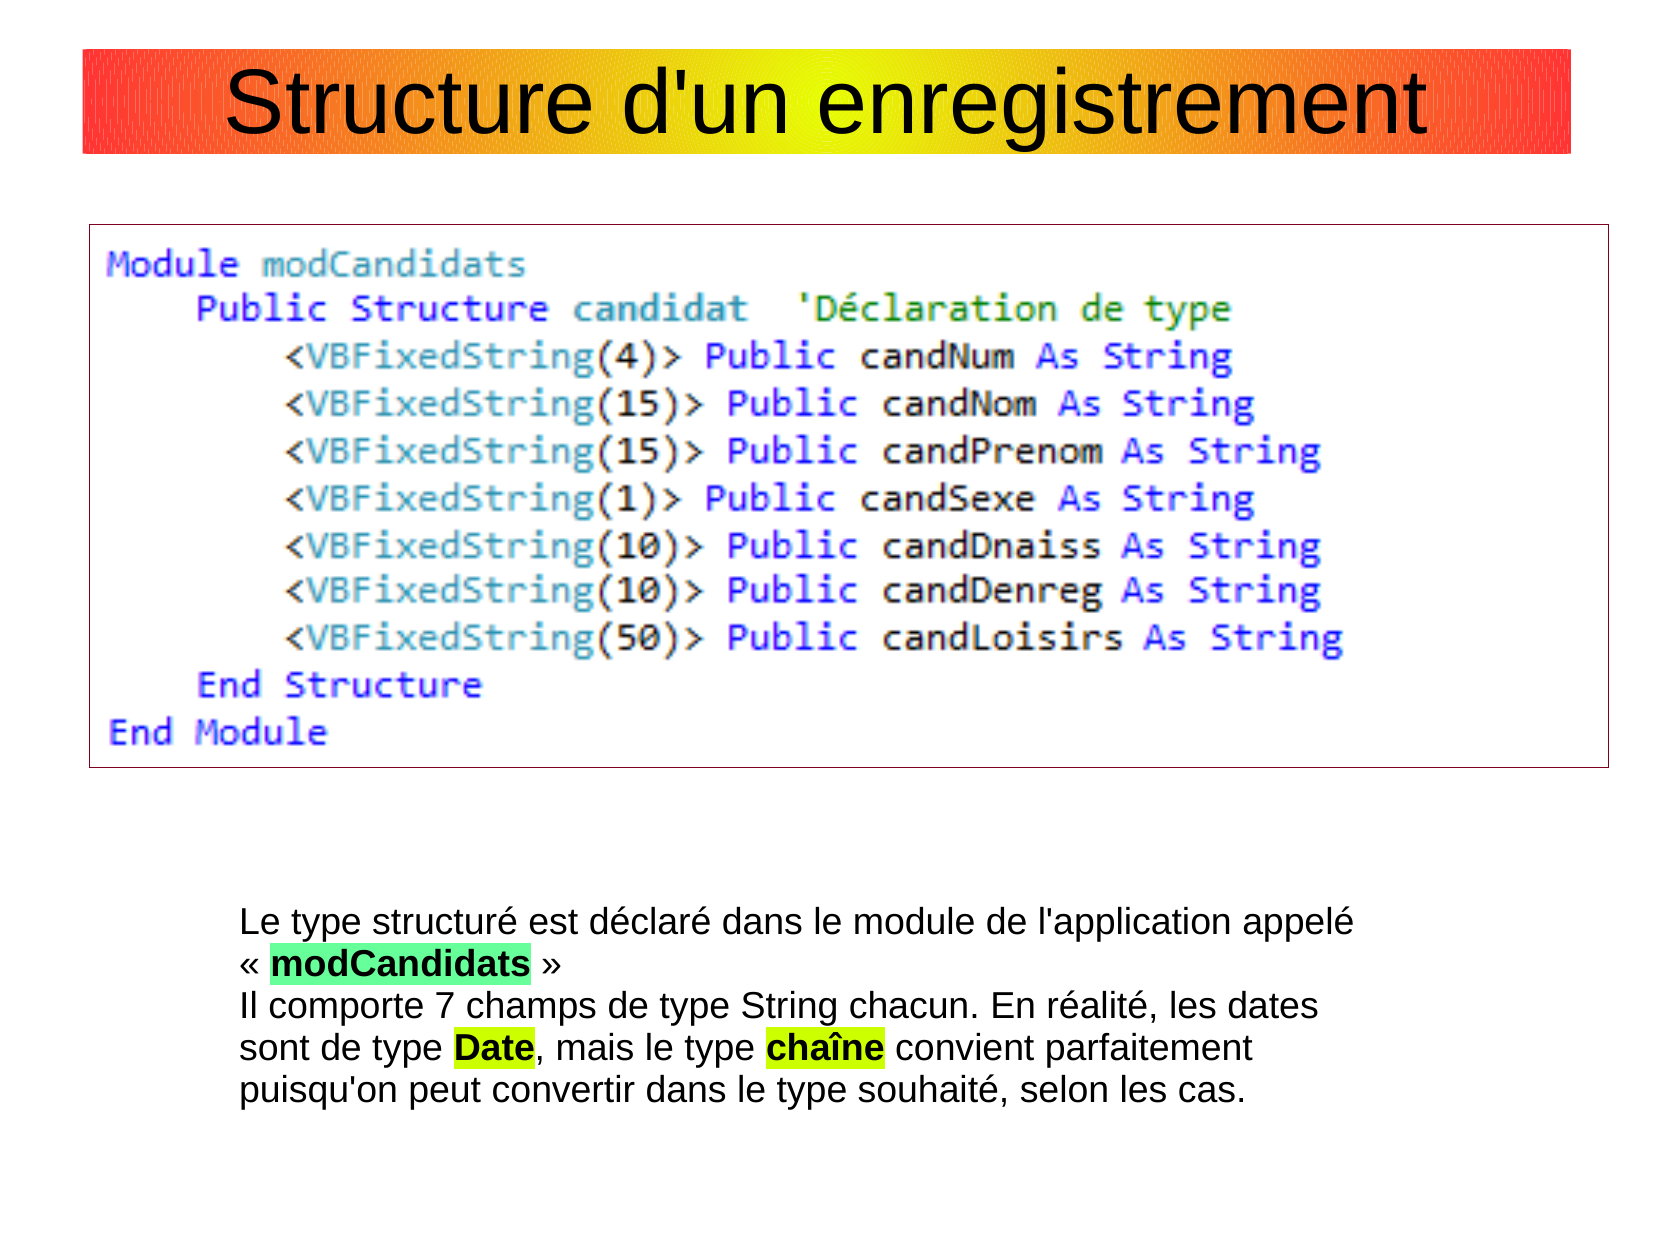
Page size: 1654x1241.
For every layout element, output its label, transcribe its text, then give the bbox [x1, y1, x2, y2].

text_box Le type structuré est déclaré dans le module de l'application appelé « modCandidats » Il comporte 7 champs de type String chacun. En réalité, les dates sont de type Date, mais le type chaîne convient parfaitement puisqu'on peut convertir dans le type souhaité, selon les cas. [224, 893, 1394, 1119]
title Structure d'un enregistrement [82, 49, 1571, 154]
picture [89, 224, 1609, 768]
